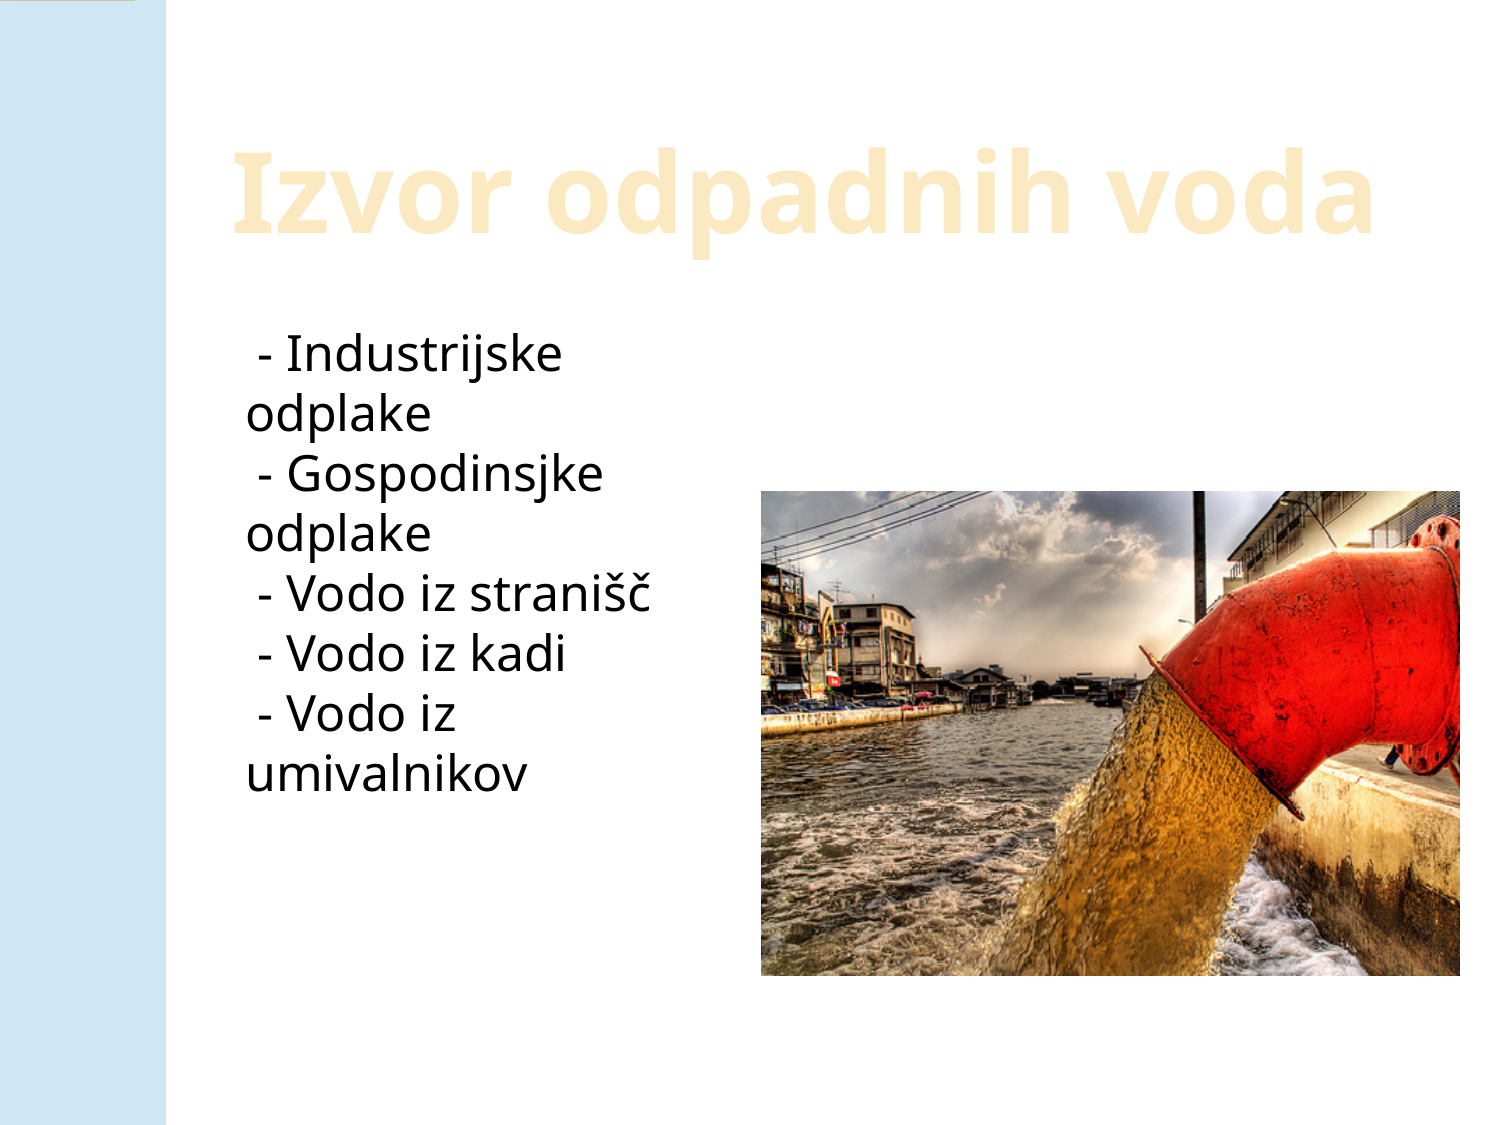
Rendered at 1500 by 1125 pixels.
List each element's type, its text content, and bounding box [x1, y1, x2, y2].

text_box Izvor odpadnih voda [216, 113, 1396, 264]
picture [761, 491, 1460, 976]
text_box - Industrijske odplake - Gospodinsjke odplake - Vodo iz stranišč - Vodo iz kadi - Vodo iz umivalnikov [230, 314, 750, 870]
